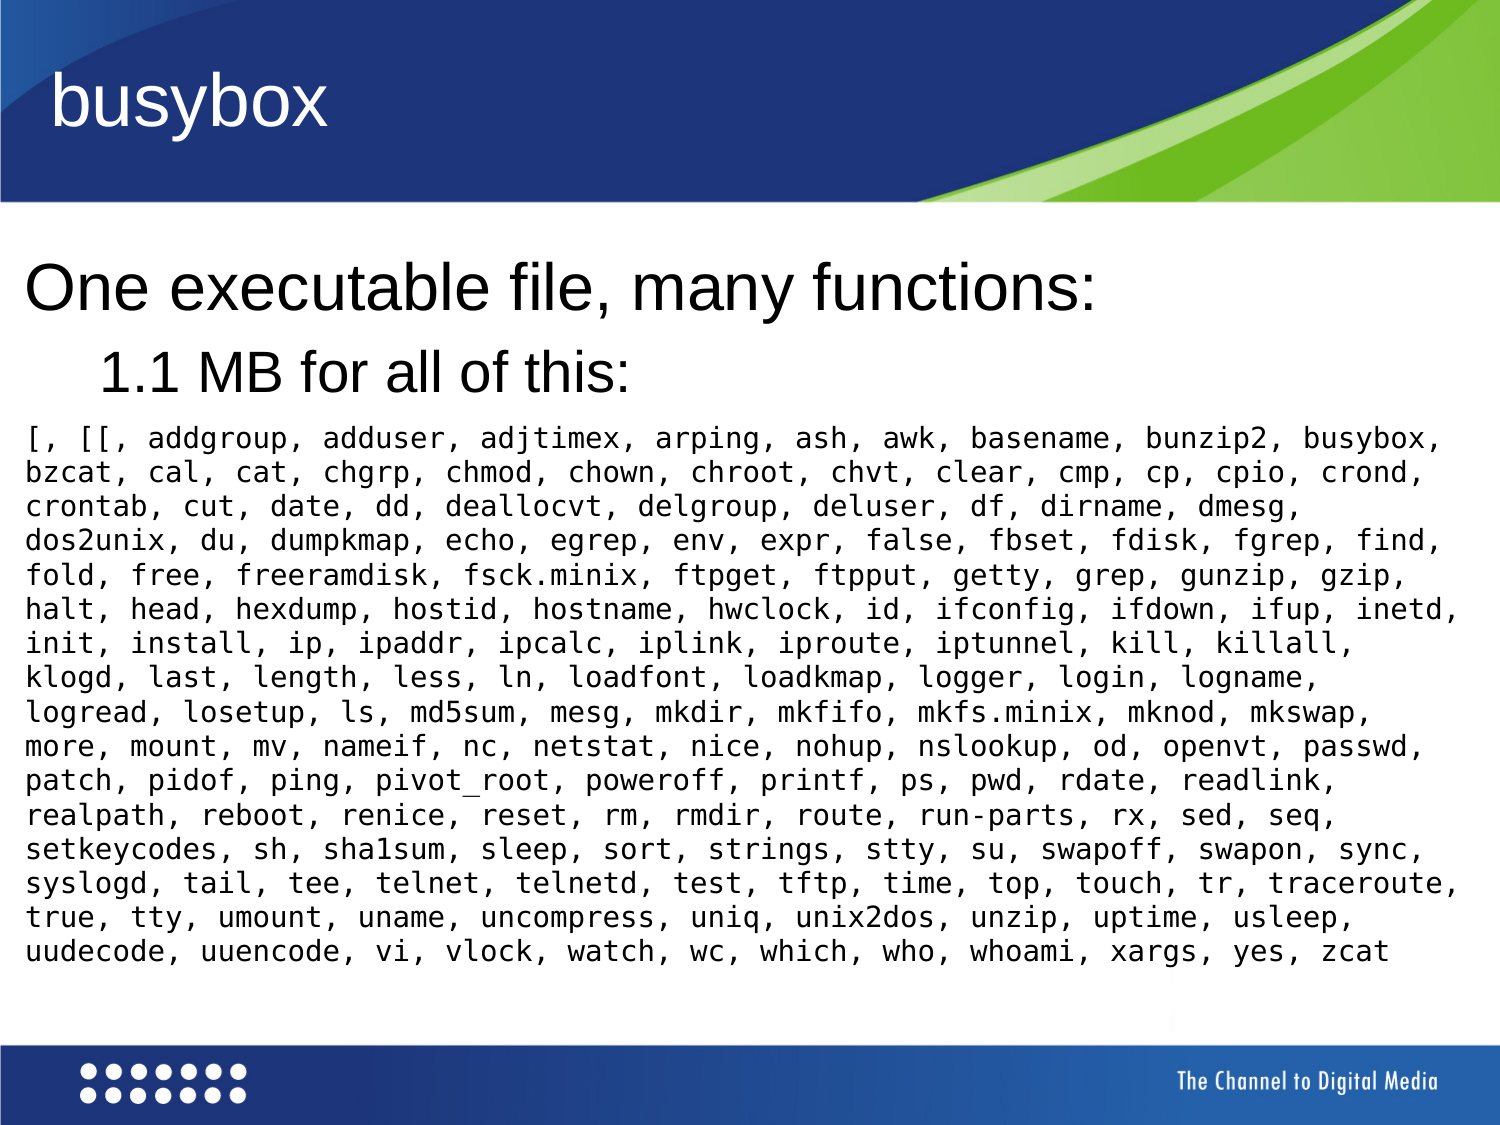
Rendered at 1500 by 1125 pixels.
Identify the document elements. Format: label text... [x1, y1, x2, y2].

list One executable file, many functions: 1.1 MB for all of this: [, [[, addgroup, adduser, adjtimex, arping, ash, awk, basename, bunzip2, busybox, bzcat, cal, cat, chgrp, chmod, chown, chroot, chvt, clear, cmp, cp, cpio, crond, crontab, cut, date, dd, deallocvt, delgroup, deluser, df, dirname, dmesg, dos2unix, du, dumpkmap, echo, egrep, env, expr, false, fbset, fdisk, fgrep, find, fold, free, freeramdisk, fsck.minix, ftpget, ftpput, getty, grep, gunzip, gzip, halt, head, hexdump, hostid, hostname, hwclock, id, ifconfig, ifdown, ifup, inetd, init, install, ip, ipaddr, ipcalc, iplink, iproute, iptunnel, kill, killall, klogd, last, length, less, ln, loadfont, loadkmap, logger, login, logname, logread, losetup, ls, md5sum, mesg, mkdir, mkfifo, mkfs.minix, mknod, mkswap, more, mount, mv, nameif, nc, netstat, nice, nohup, nslookup, od, openvt, passwd, patch, pidof, ping, pivot_root, poweroff, printf, ps, pwd, rdate, readlink, realpath, reboot, renice, reset, rm, rmdir, route, run-parts, rx, sed, seq, setkeycodes, sh, sha1sum, sleep, sort, strings, stty, su, swapoff, swapon, sync, syslogd, tail, tee, telnet, telnetd, test, tftp, time, top, touch, tr, traceroute, true, tty, umount, uname, uncompress, uniq, unix2dos, unzip, uptime, usleep, uudecode, uuencode, vi, vlock, watch, wc, which, who, whoami, xargs, yes, zcat [24, 249, 1463, 986]
title busybox [50, 32, 1450, 168]
picture [0, 0, 1500, 1125]
